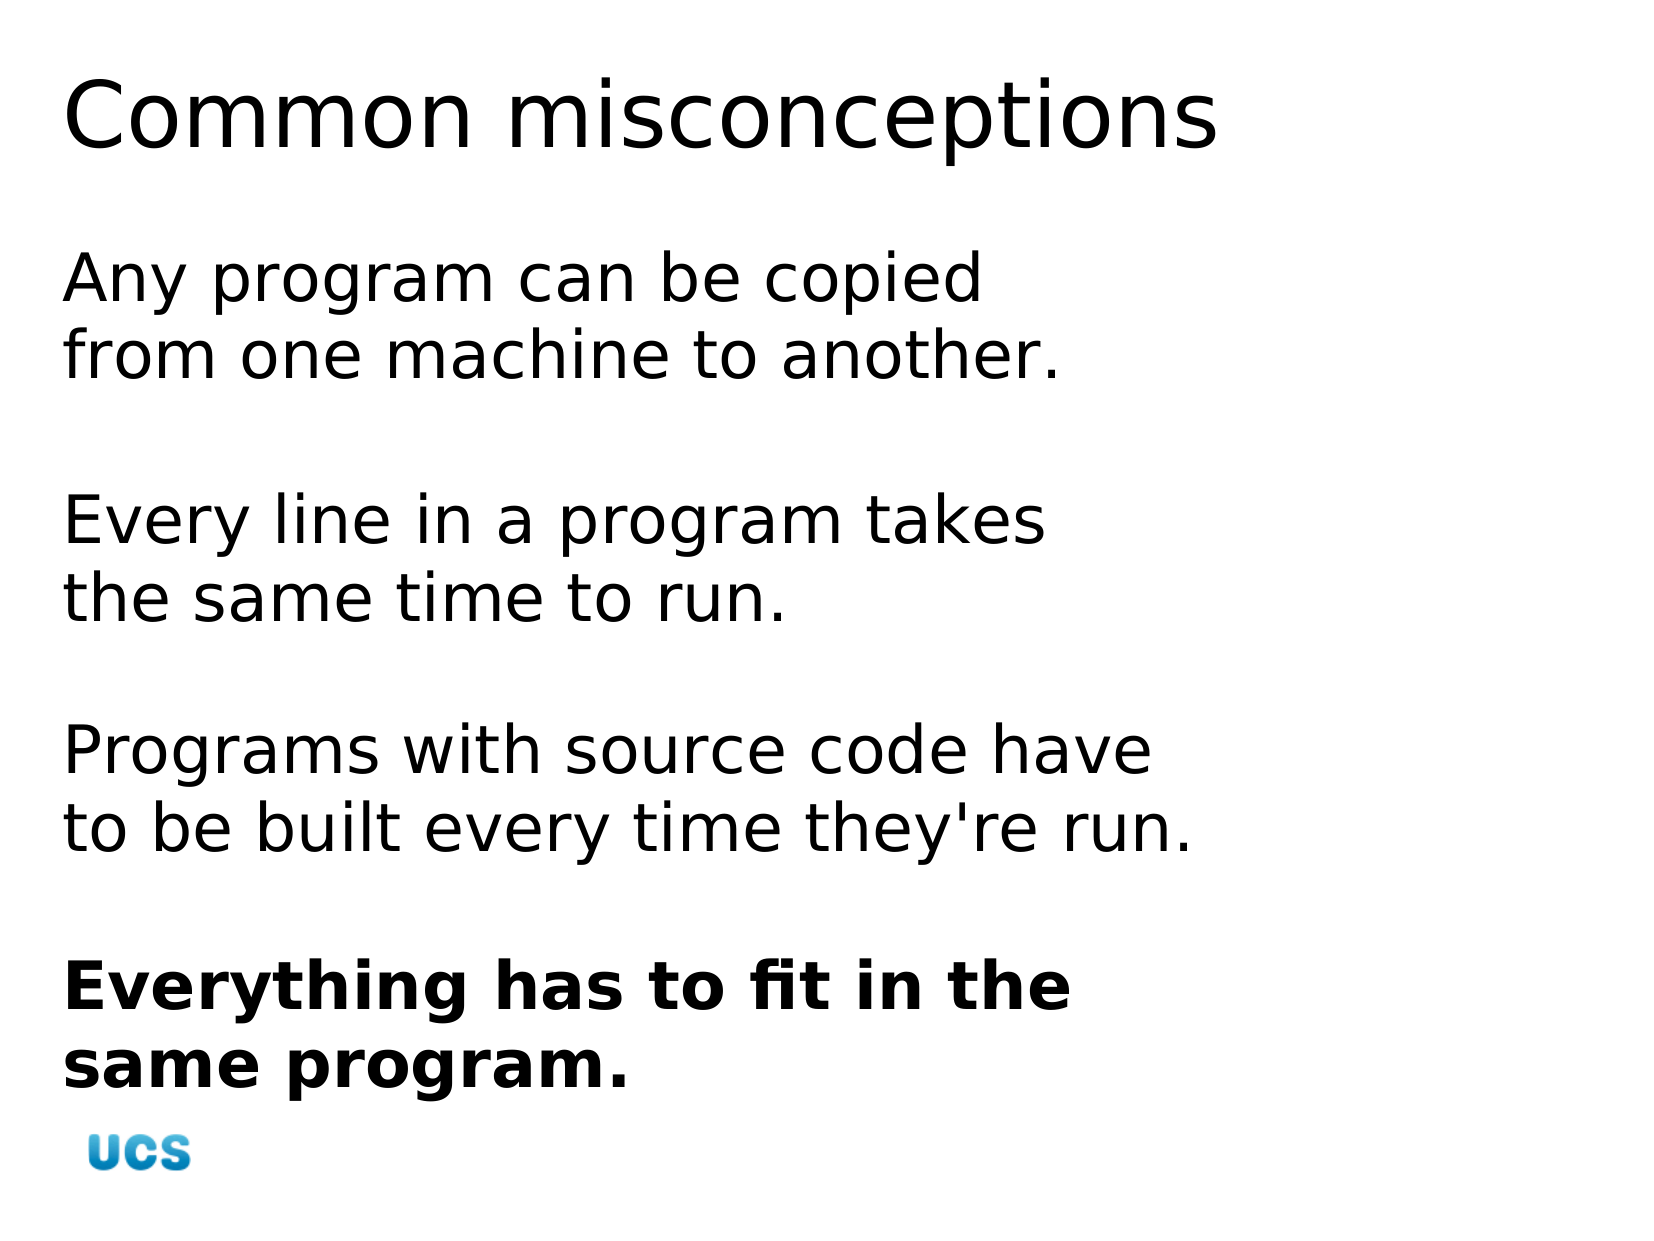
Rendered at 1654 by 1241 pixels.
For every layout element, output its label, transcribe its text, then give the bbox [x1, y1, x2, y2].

text_box Common misconceptions [59, 59, 1225, 173]
text_box Programs with source code have to be built every time they're run. [59, 708, 1199, 871]
picture [88, 1133, 191, 1172]
text_box Everything has to fit in the same program. [59, 944, 1103, 1107]
text_box Every line in a program takes the same time to run. [59, 478, 1073, 640]
text_box Any program can be copied from one machine to another. [59, 236, 1067, 398]
